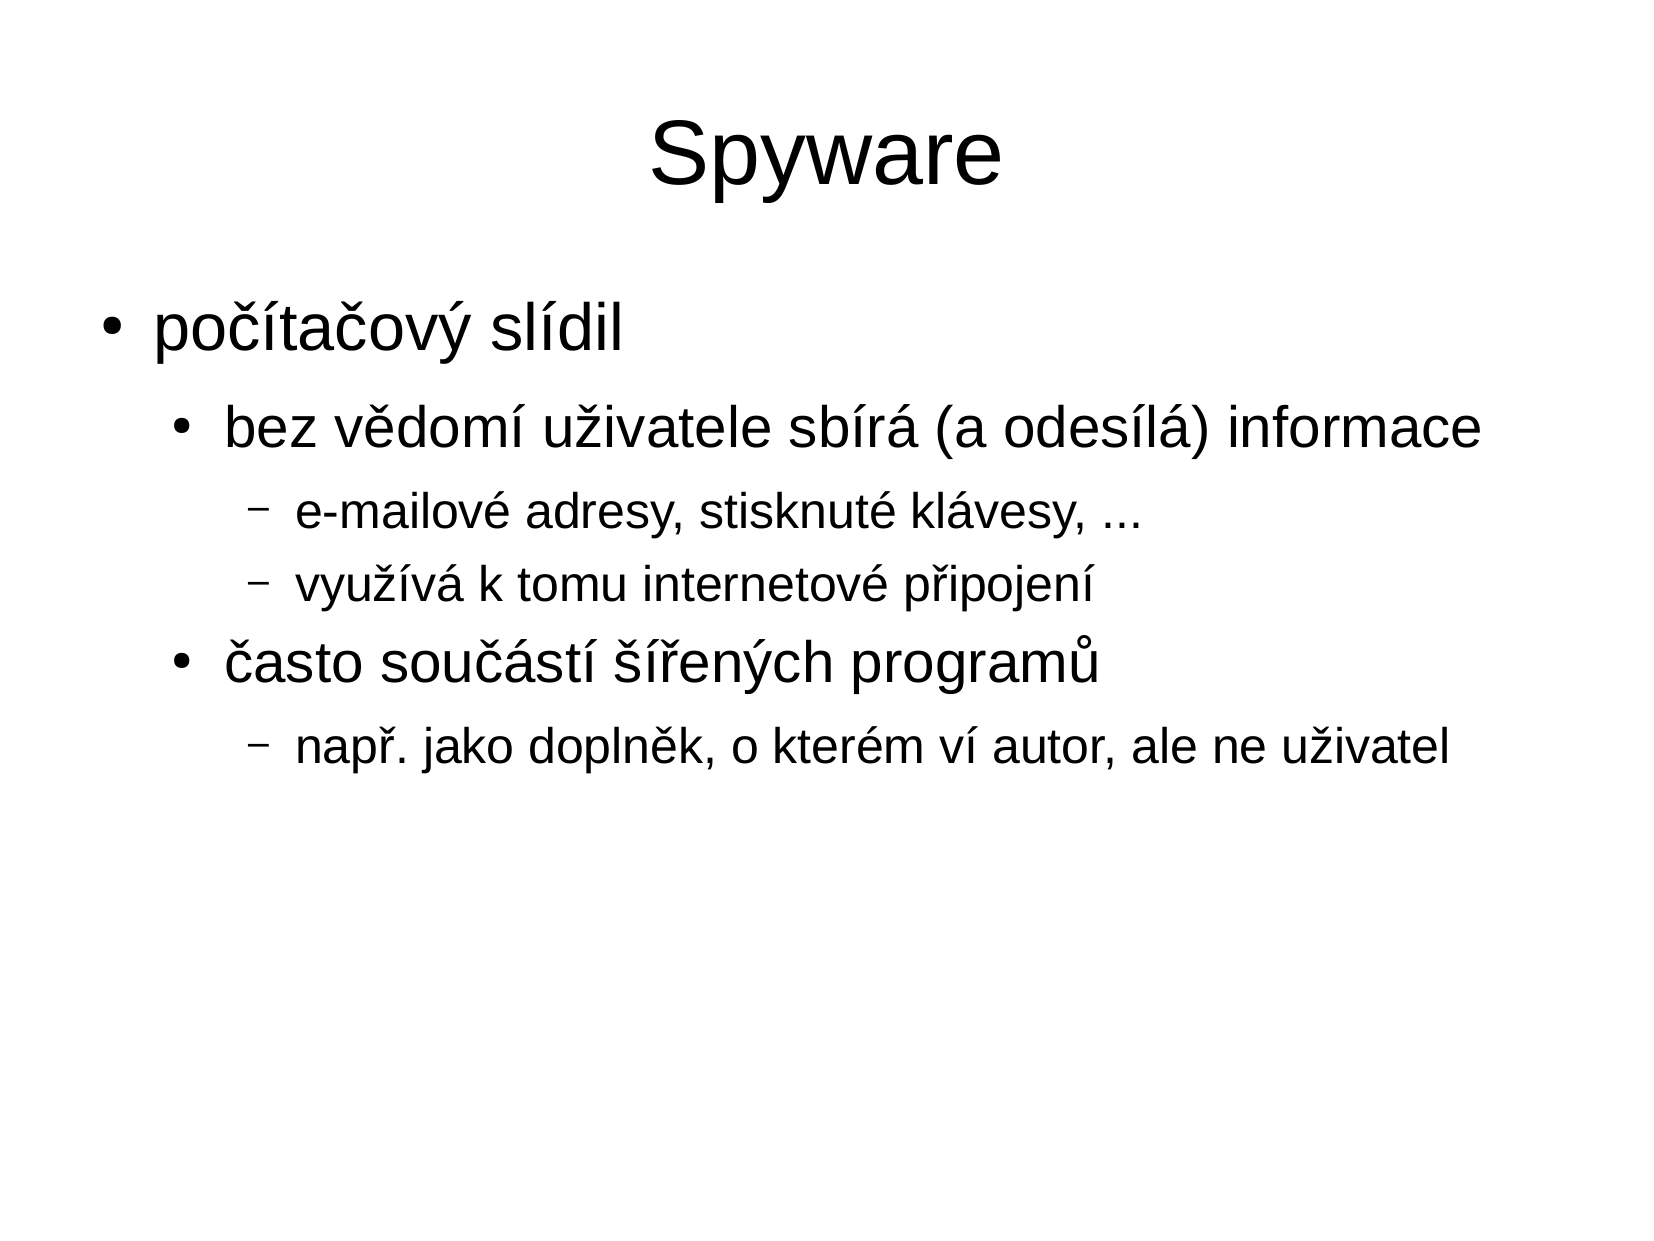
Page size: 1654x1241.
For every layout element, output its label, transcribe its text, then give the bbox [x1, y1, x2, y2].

title Spyware [82, 49, 1571, 257]
list počítačový slídil bez vědomí uživatele sbírá (a odesílá) informace e-mailové adresy, stisknuté klávesy, ... využívá k tomu internetové připojení často součástí šířených programů např. jako doplněk, o kterém ví autor, ale ne uživatel [82, 290, 1571, 1109]
